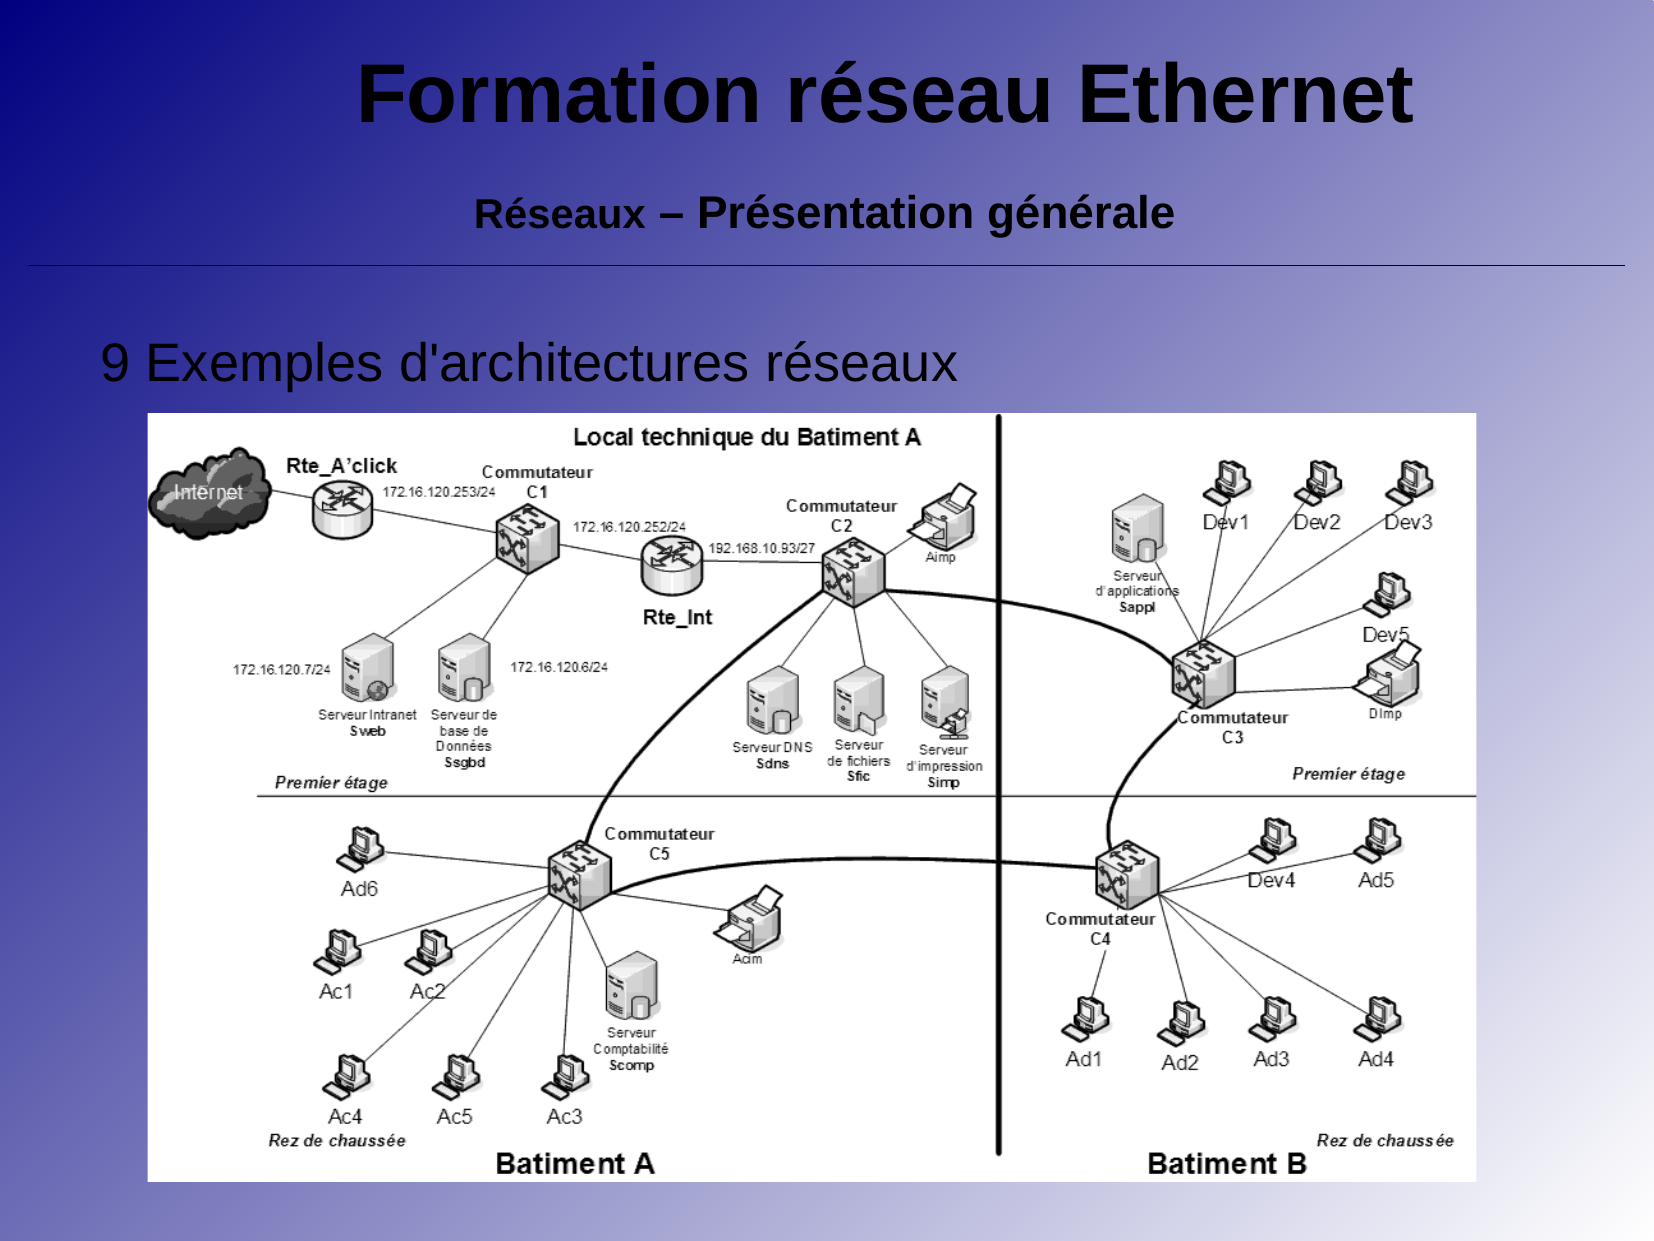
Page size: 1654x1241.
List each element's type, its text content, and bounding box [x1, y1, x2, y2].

text_box Réseaux – Présentation générale [29, 177, 1621, 265]
text_box Réseaux – Présentation générale [29, 266, 1621, 354]
picture [147, 413, 1477, 1182]
text_box Formation réseau Ethernet [324, 39, 1447, 148]
text_box 9 Exemples d'architectures réseaux [85, 324, 975, 401]
